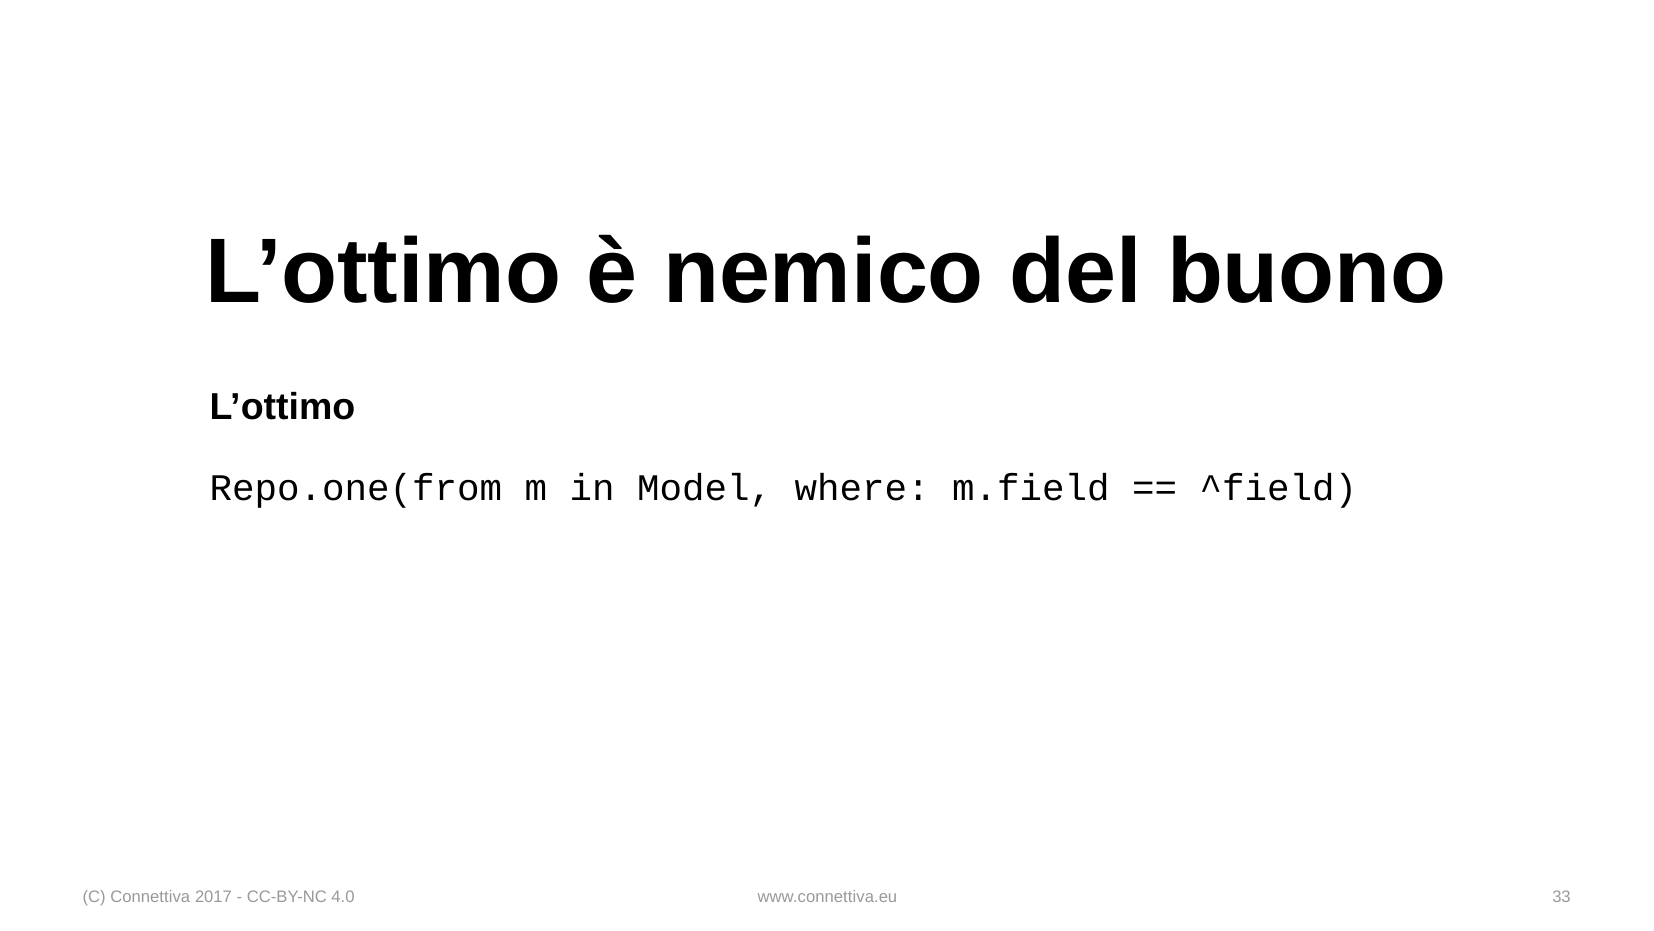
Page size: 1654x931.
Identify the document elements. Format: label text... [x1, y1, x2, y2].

title L’ottimo è nemico del buono [82, 167, 1571, 375]
text_box L’ottimo Repo.one(from m in Model, where: m.field == ^field) [194, 377, 1530, 644]
